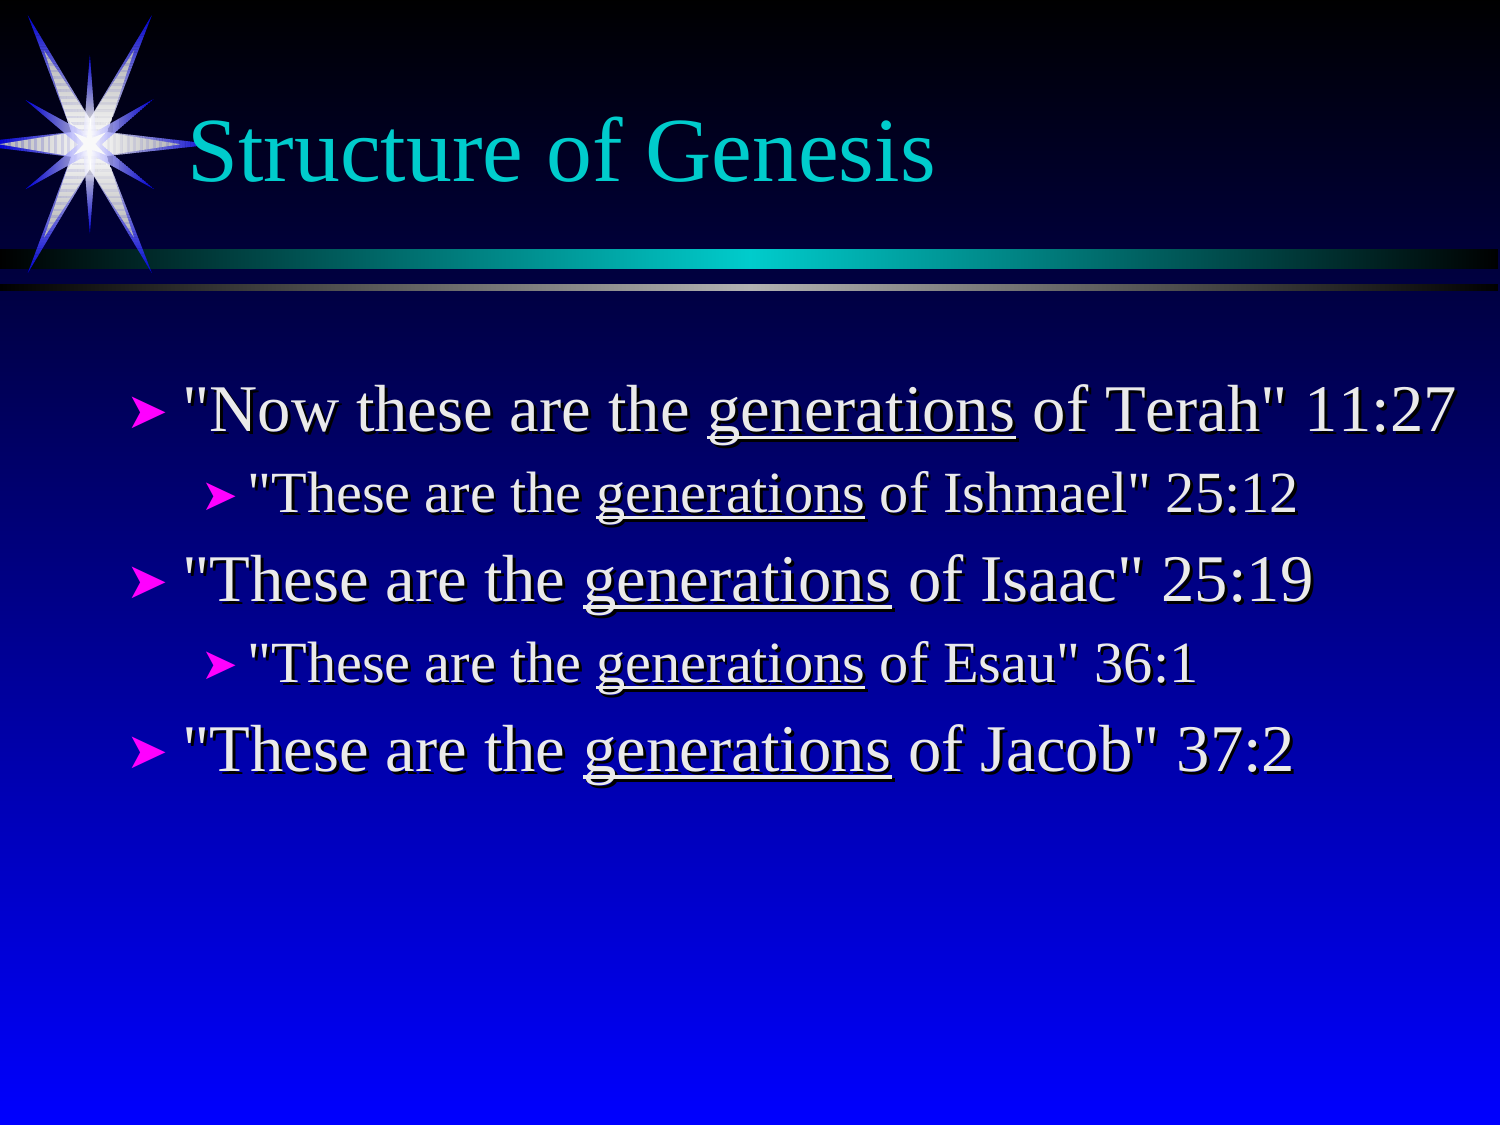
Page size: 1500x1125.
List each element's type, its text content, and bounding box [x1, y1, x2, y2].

list "Now these are the generations of Terah" 11:27 "These are the generations of Ishmael" 25:12 "These are the generations of Isaac" 25:19 "These are the generations of Esau" 36:1 "These are the generations of Jacob" 37:2 [126, 372, 1500, 910]
title Structure of Genesis [187, 56, 1463, 244]
